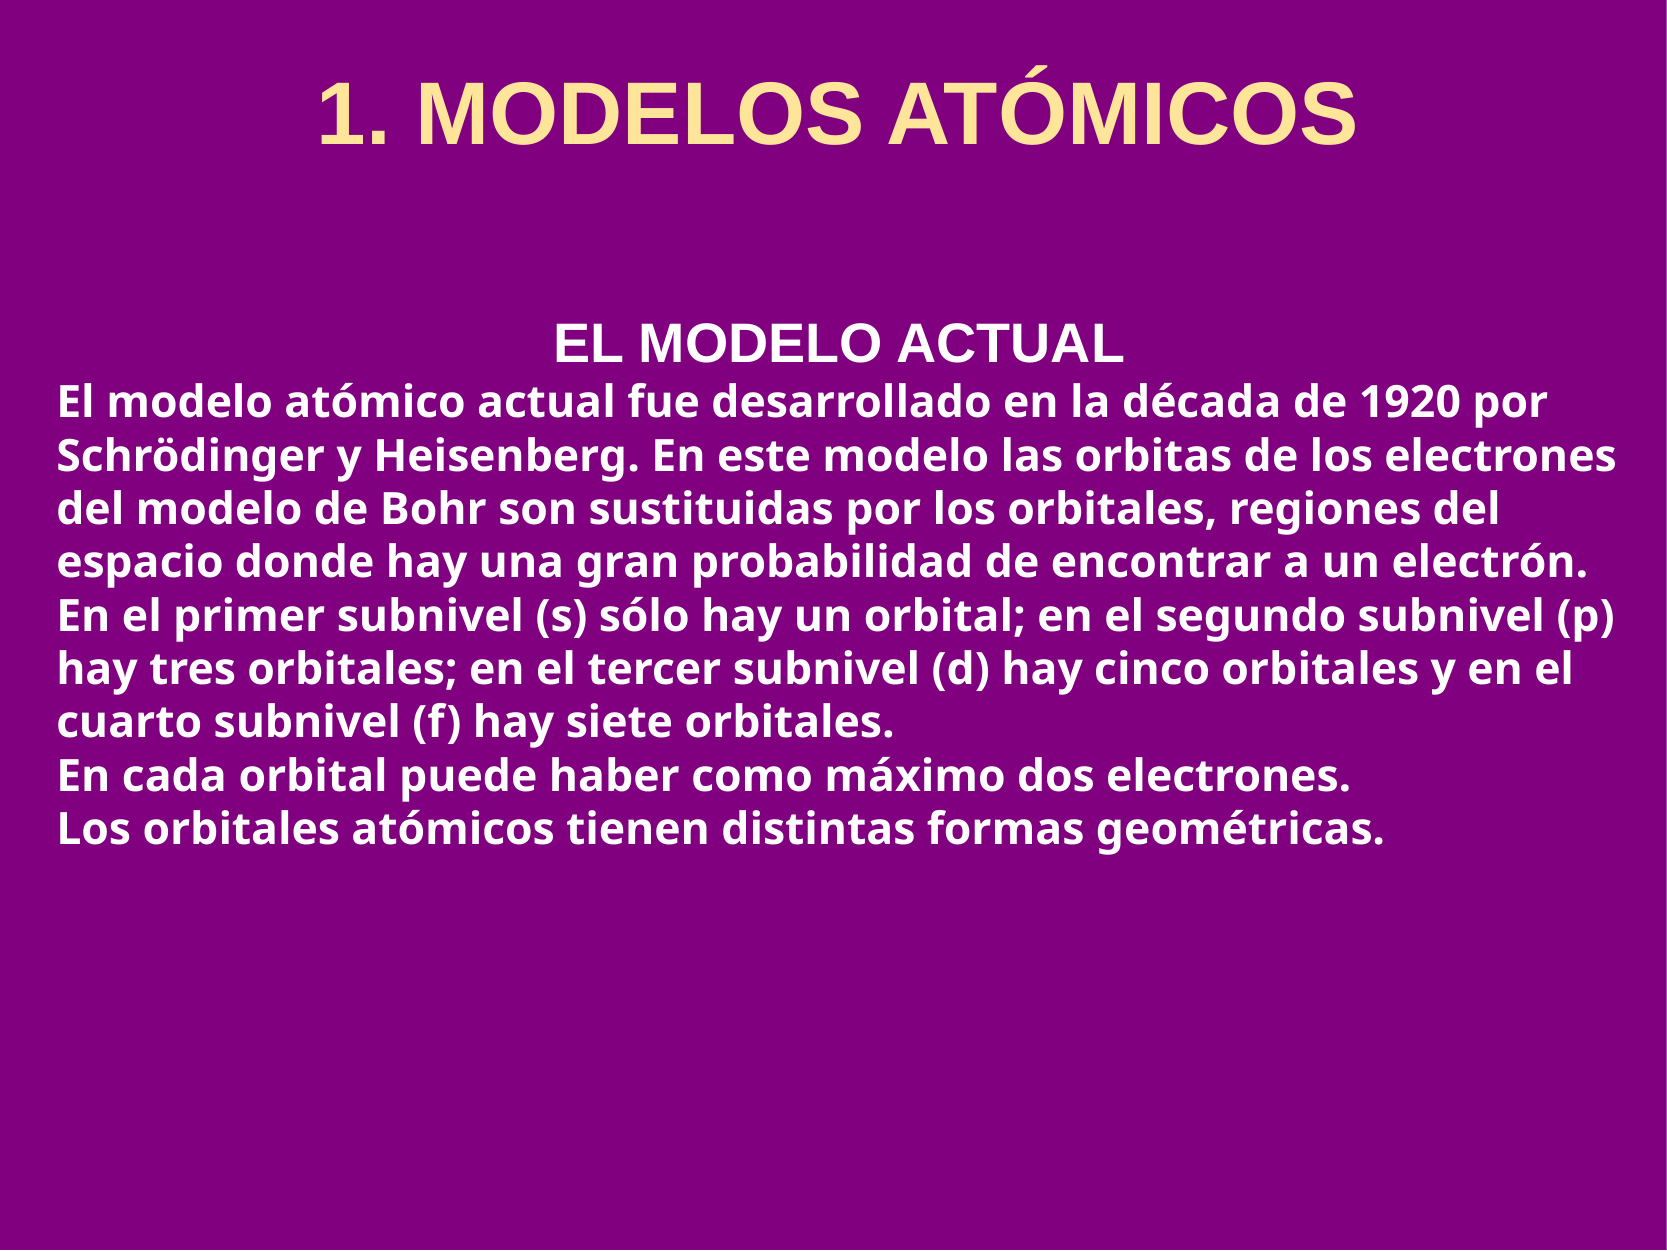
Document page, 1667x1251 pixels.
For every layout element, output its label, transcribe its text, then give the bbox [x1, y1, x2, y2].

title 1. MODELOS ATÓMICOS [49, 49, 1627, 213]
list EL MODELO ACTUAL El modelo atómico actual fue desarrollado en la década de 1920 por Schrödinger y Heisenberg. En este modelo las orbitas de los electrones del modelo de Bohr son sustituidas por los orbitales, regiones del espacio donde hay una gran probabilidad de encontrar a un electrón. En el primer subnivel (s) sólo hay un orbital; en el segundo subnivel (p) hay tres orbitales; en el tercer subnivel (d) hay cinco orbitales y en el cuarto subnivel (f) hay siete orbitales. En cada orbital puede haber como máximo dos electrones. Los orbitales atómicos tienen distintas formas geométricas. [50, 300, 1630, 1213]
